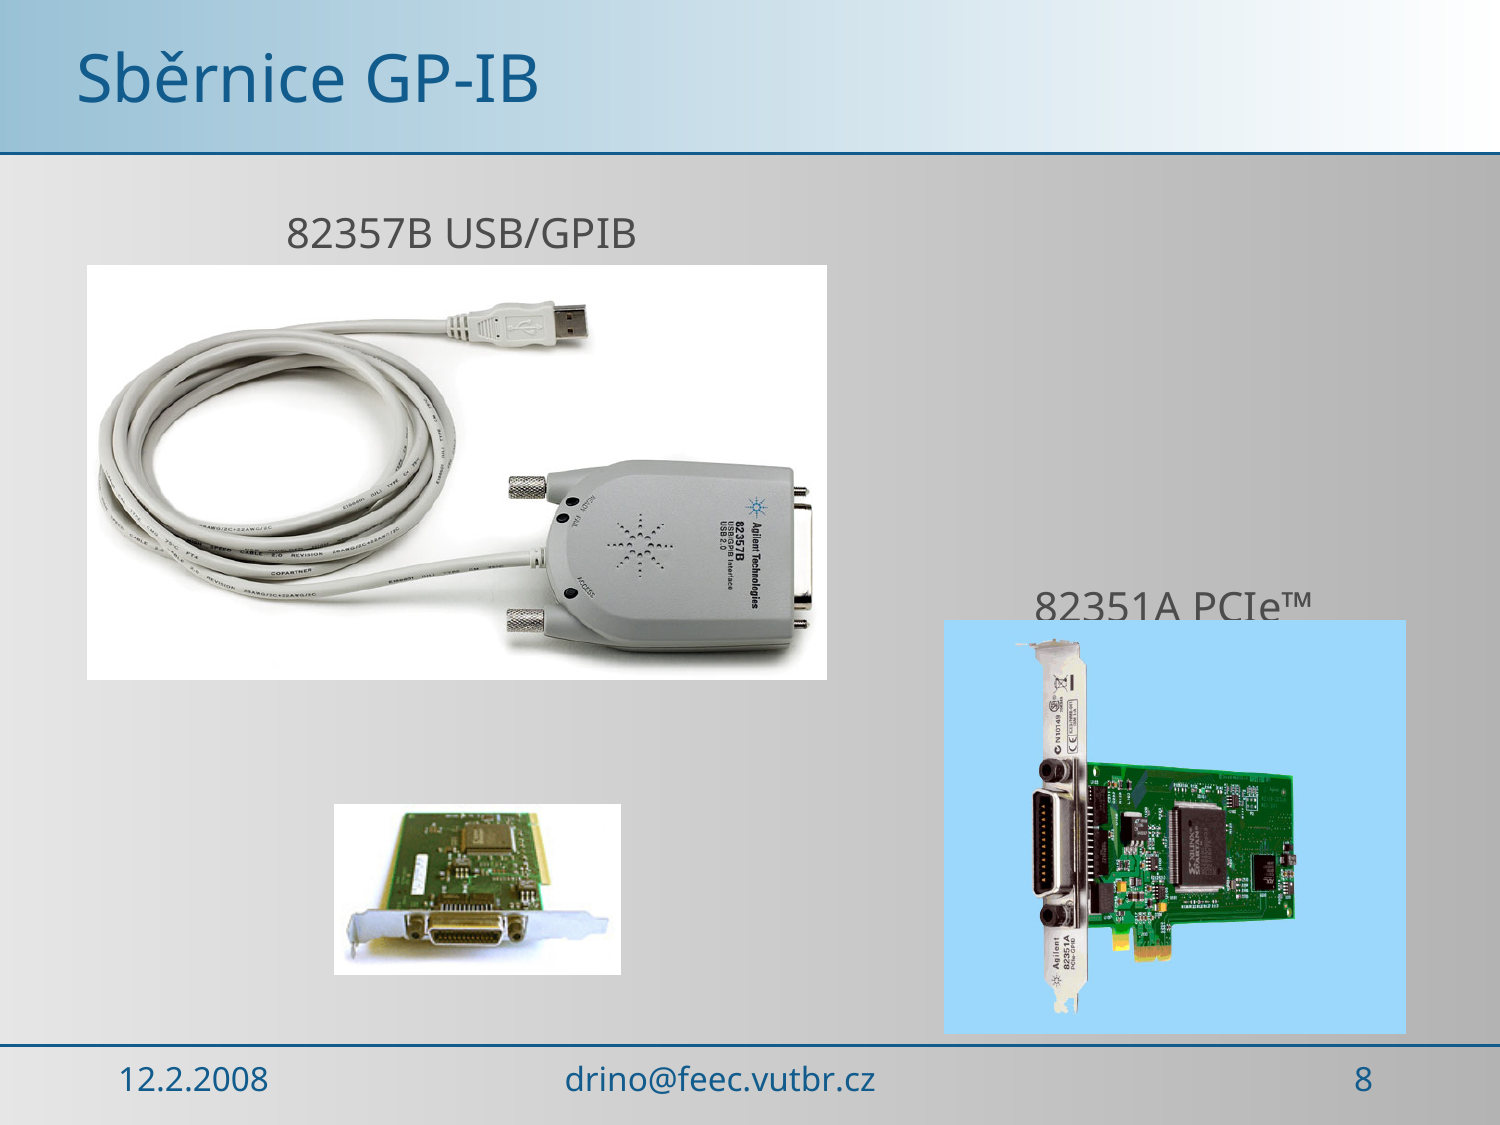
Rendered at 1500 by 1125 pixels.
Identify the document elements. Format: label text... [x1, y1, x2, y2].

text_box 82357B USB/GPIB 82351A PCIe™ 82350B PCI [64, 196, 1329, 867]
picture [944, 620, 1406, 1034]
picture [87, 265, 827, 680]
text_box drino@feec.vutbr.cz [454, 1049, 987, 1125]
title Sběrnice GP-IB [0, 0, 1500, 152]
picture [334, 804, 621, 975]
text_box 12.2.2008 [103, 1049, 432, 1125]
text_box <číslo> [1075, 1049, 1388, 1125]
